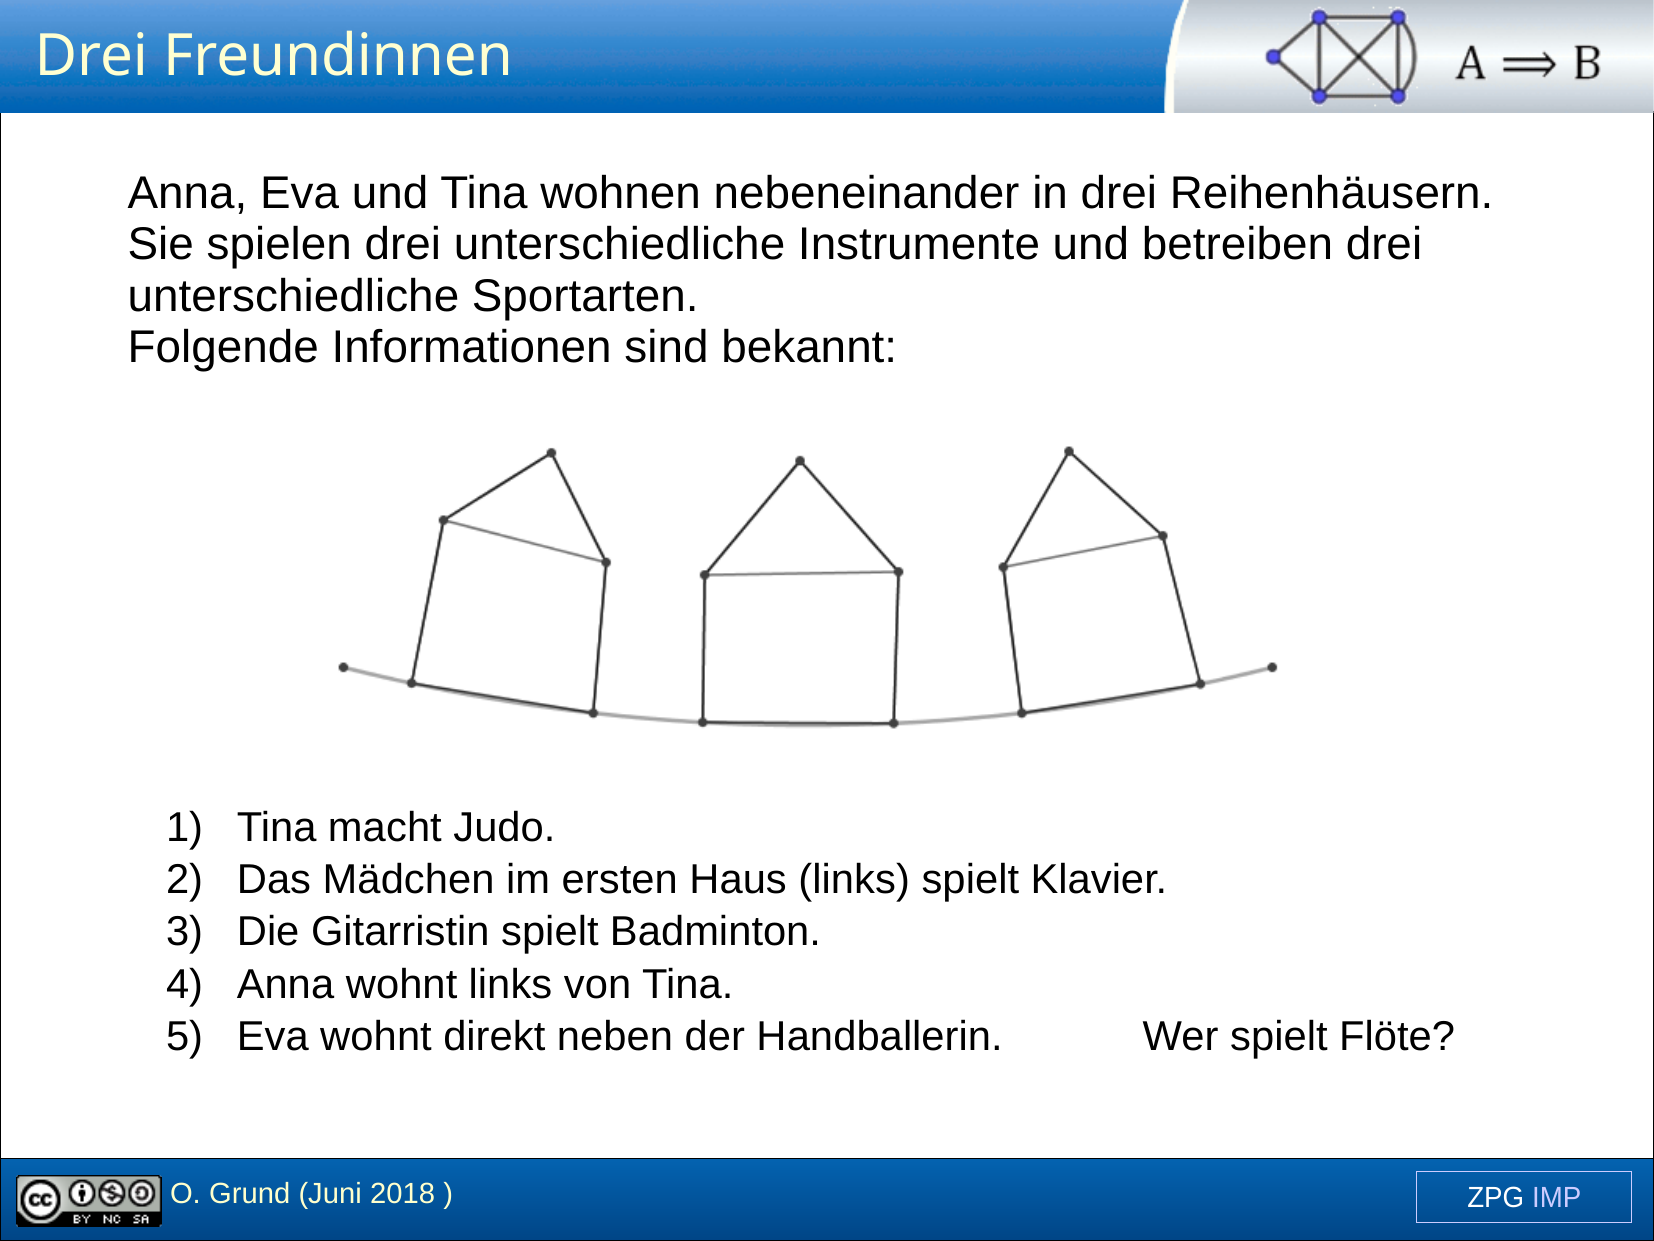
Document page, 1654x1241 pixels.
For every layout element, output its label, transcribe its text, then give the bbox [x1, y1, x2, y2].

title Drei Freundinnen [34, 14, 1151, 92]
text_box Tina macht Judo. Das Mädchen im ersten Haus (links) spielt Klavier. Die Gitarristin spielt Badminton. Anna wohnt links von Tina. Eva wohnt direkt neben der Handballerin. Wer spielt Flöte? [127, 743, 1551, 1160]
picture [314, 425, 1296, 749]
picture [0, 0, 1654, 113]
text_box Anna, Eva und Tina wohnen nebeneinander in drei Reihenhäusern. Sie spielen drei unterschiedliche Instrumente und betreiben drei unterschiedliche Sportarten. Folgende Informationen sind bekannt: [112, 159, 1546, 396]
picture [16, 1175, 162, 1227]
